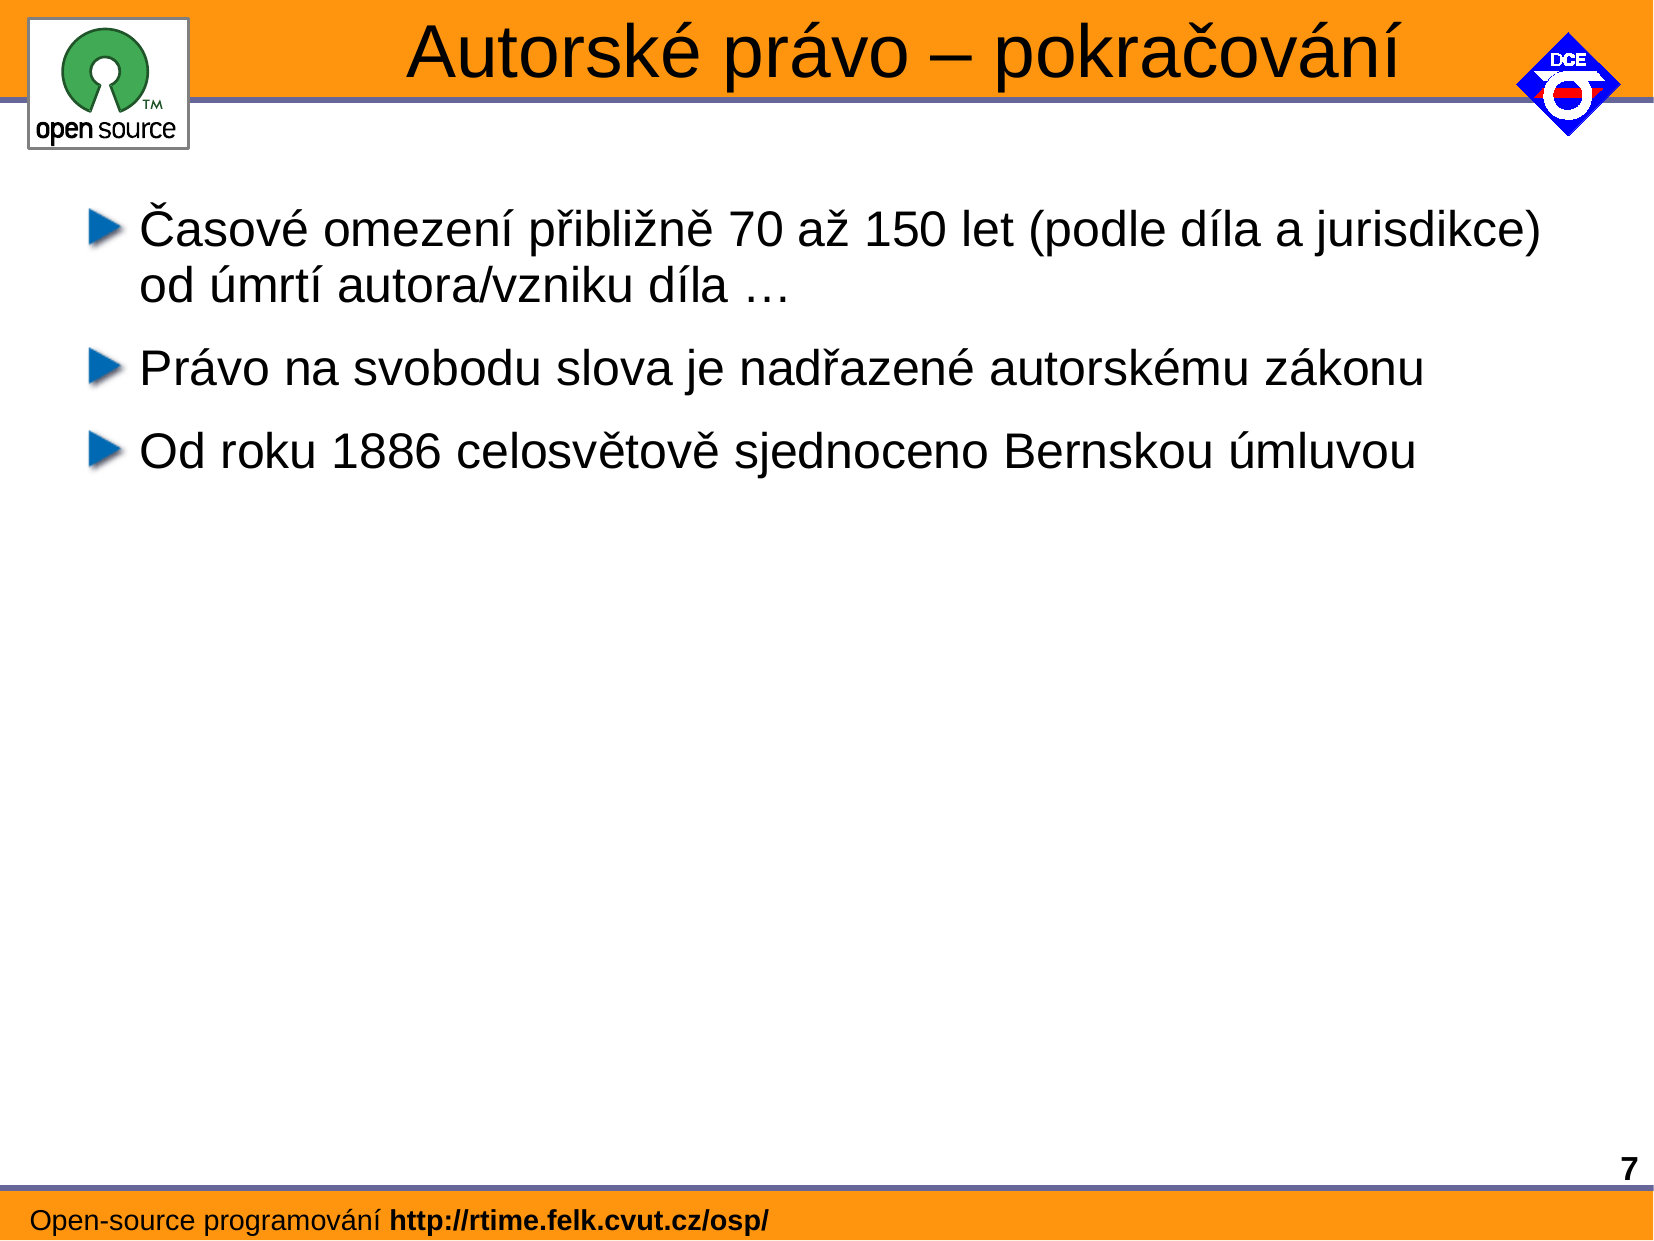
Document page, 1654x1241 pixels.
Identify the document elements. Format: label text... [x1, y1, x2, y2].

title Autorské právo – pokračování [178, 4, 1631, 98]
list Časové omezení přibližně 70 až 150 let (podle díla a jurisdikce) od úmrtí autora/vzniku díla … Právo na svobodu slova je nadřazené autorskému zákonu Od roku 1886 celosvětově sjednoceno Bernskou úmluvou [68, 201, 1592, 1118]
